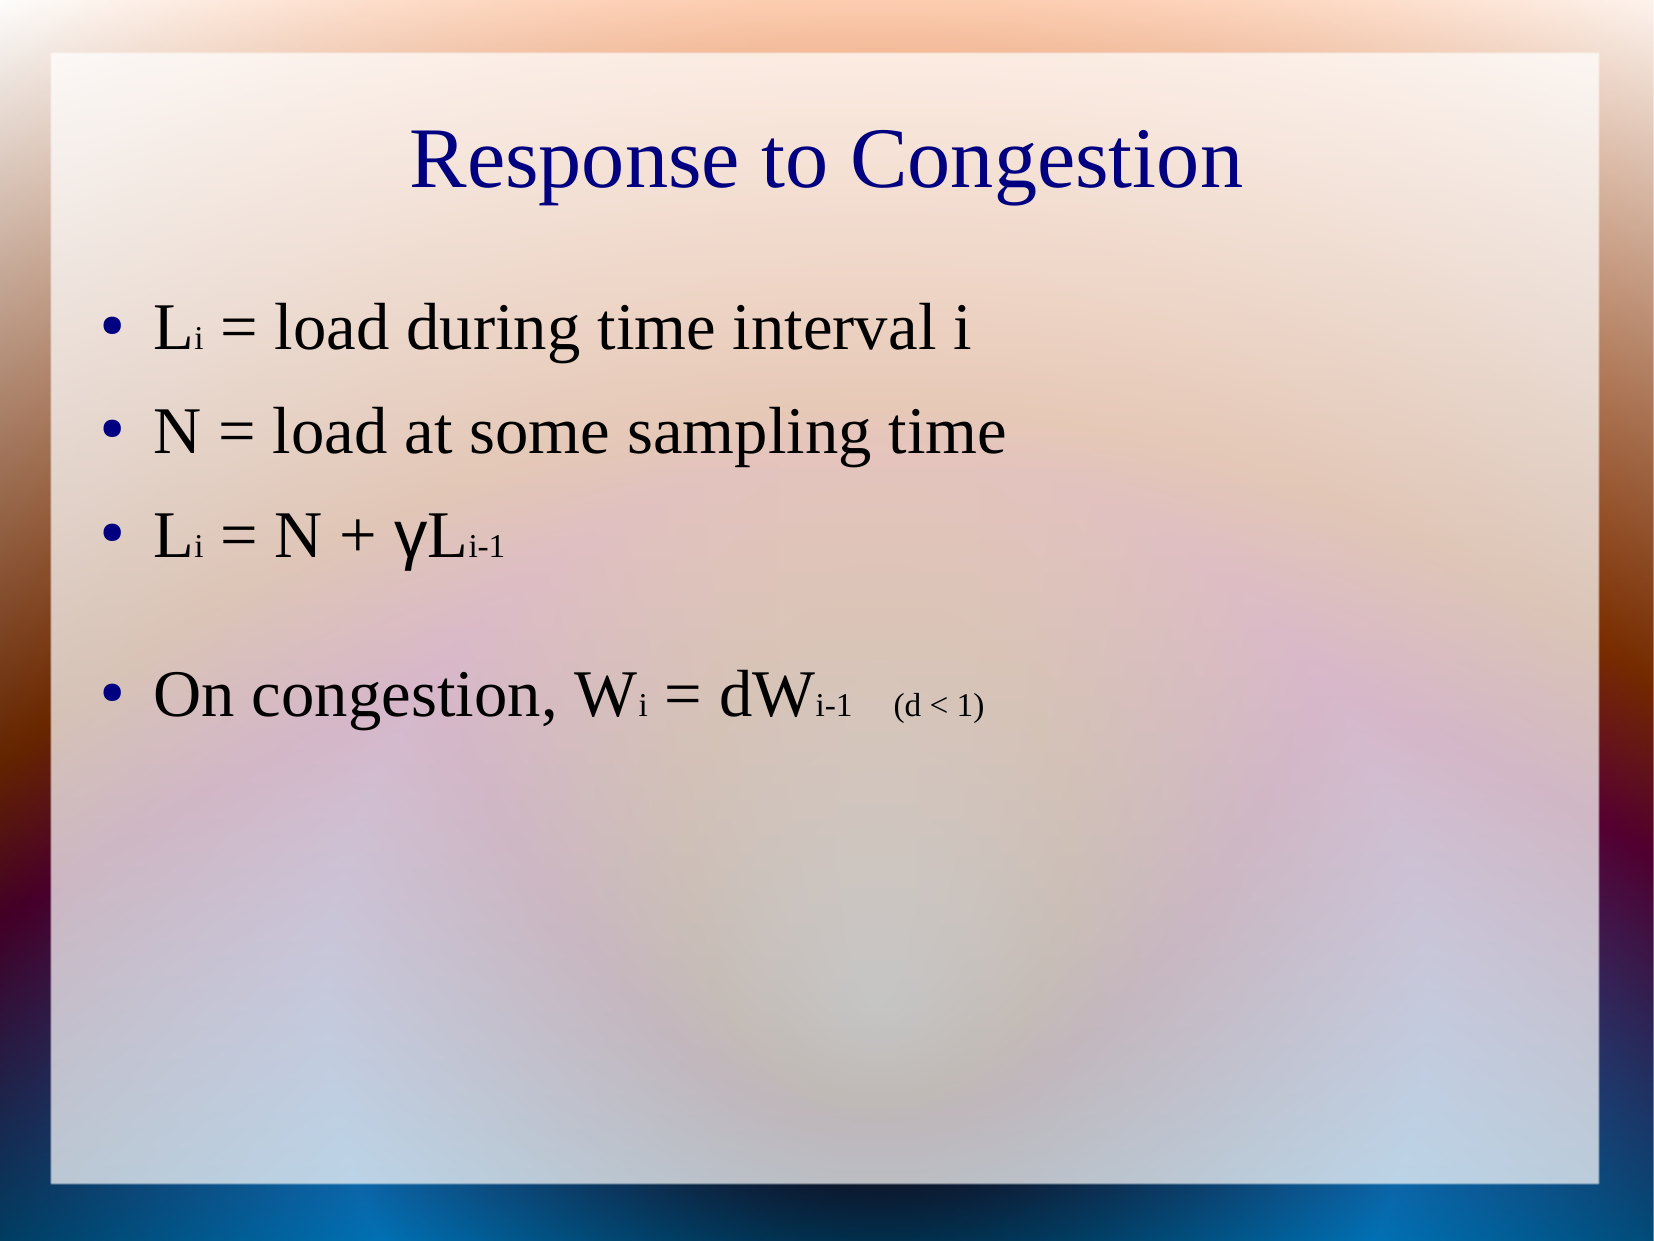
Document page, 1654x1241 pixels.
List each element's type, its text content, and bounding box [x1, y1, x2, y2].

title Response to Congestion [82, 55, 1571, 263]
list Li = load during time interval i N = load at some sampling time Li = N + γLi-1 On congestion, Wi = dWi-1 (d < 1) [82, 290, 1571, 1034]
picture [0, 0, 1654, 1241]
